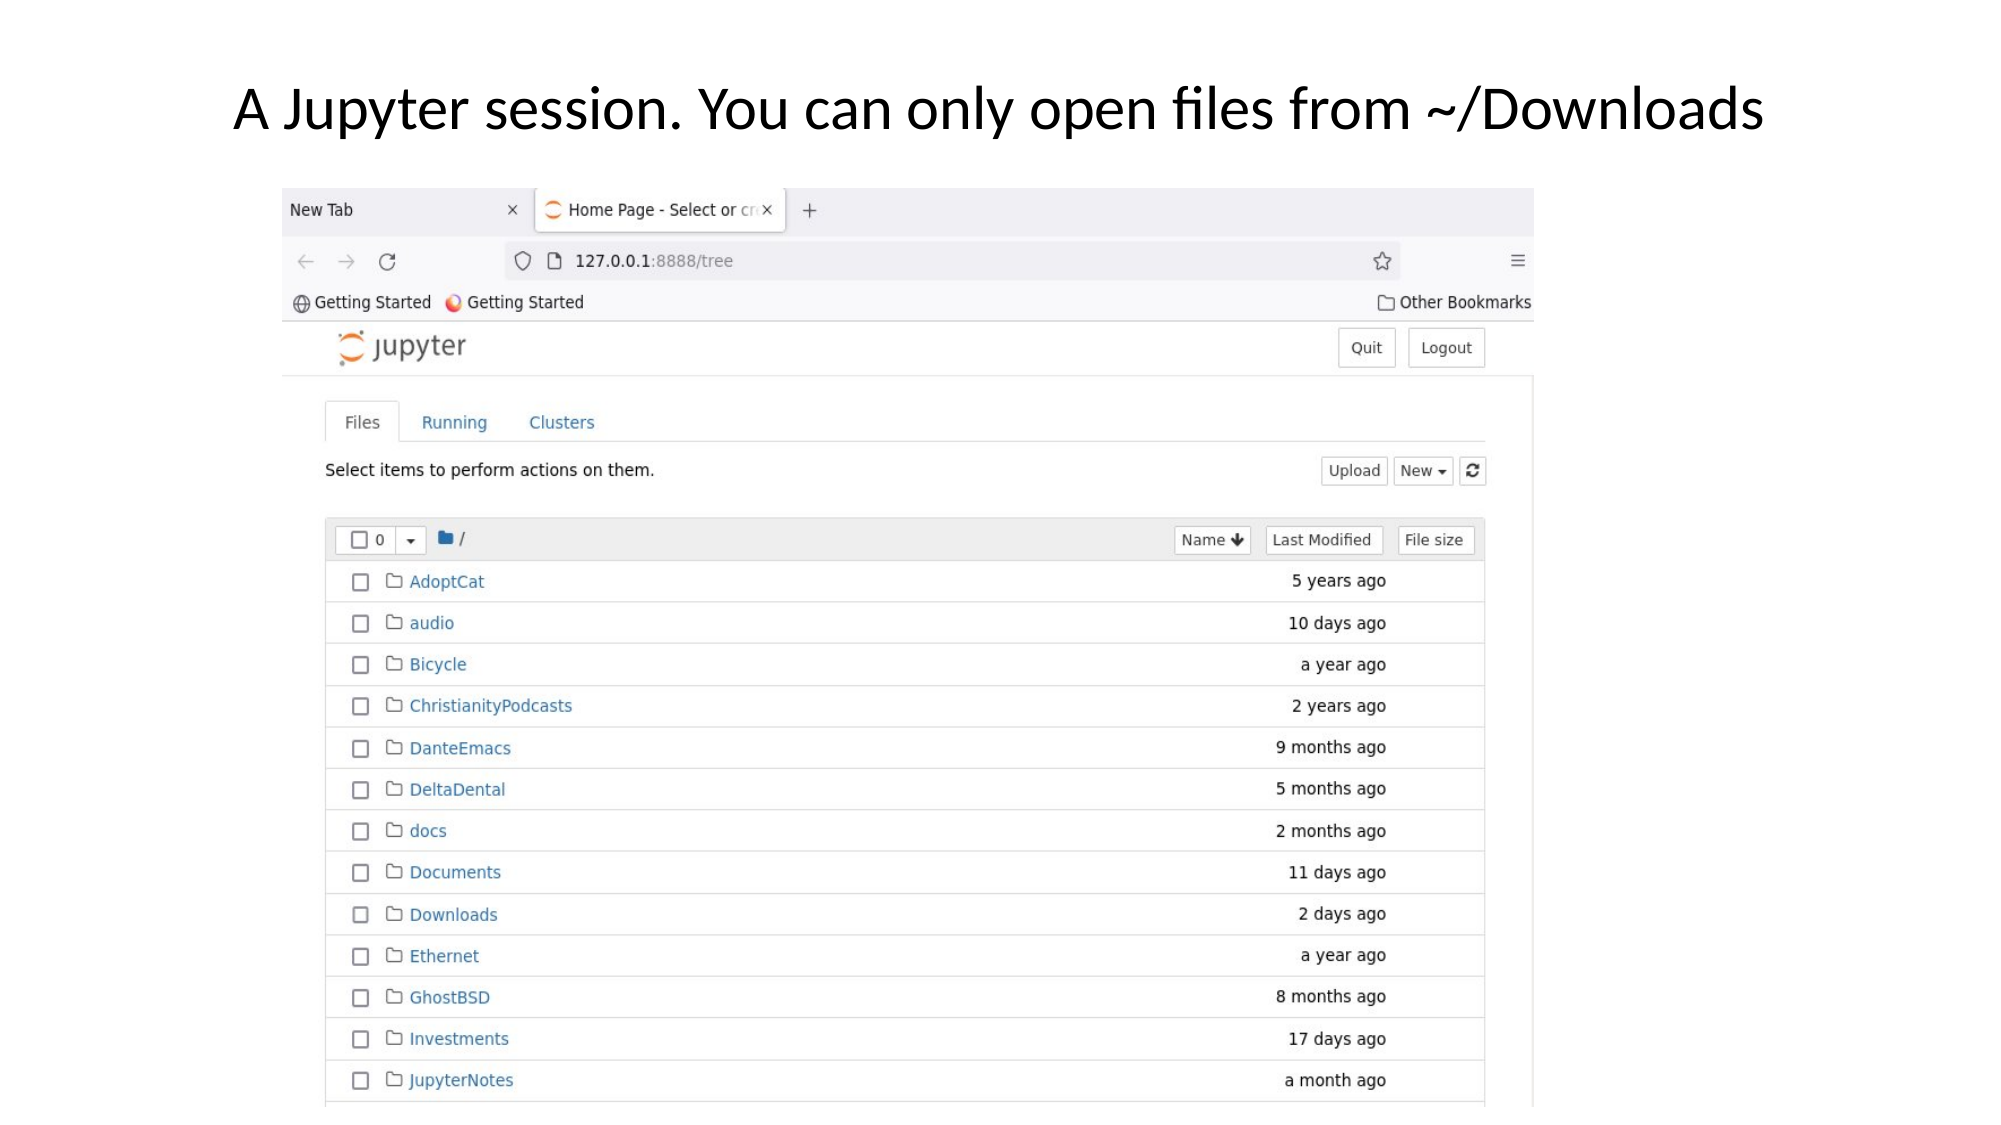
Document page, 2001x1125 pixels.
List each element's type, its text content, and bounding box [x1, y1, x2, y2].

picture [282, 188, 1534, 1107]
title A Jupyter session. You can only open files from ~/Downloads [99, 45, 1900, 165]
